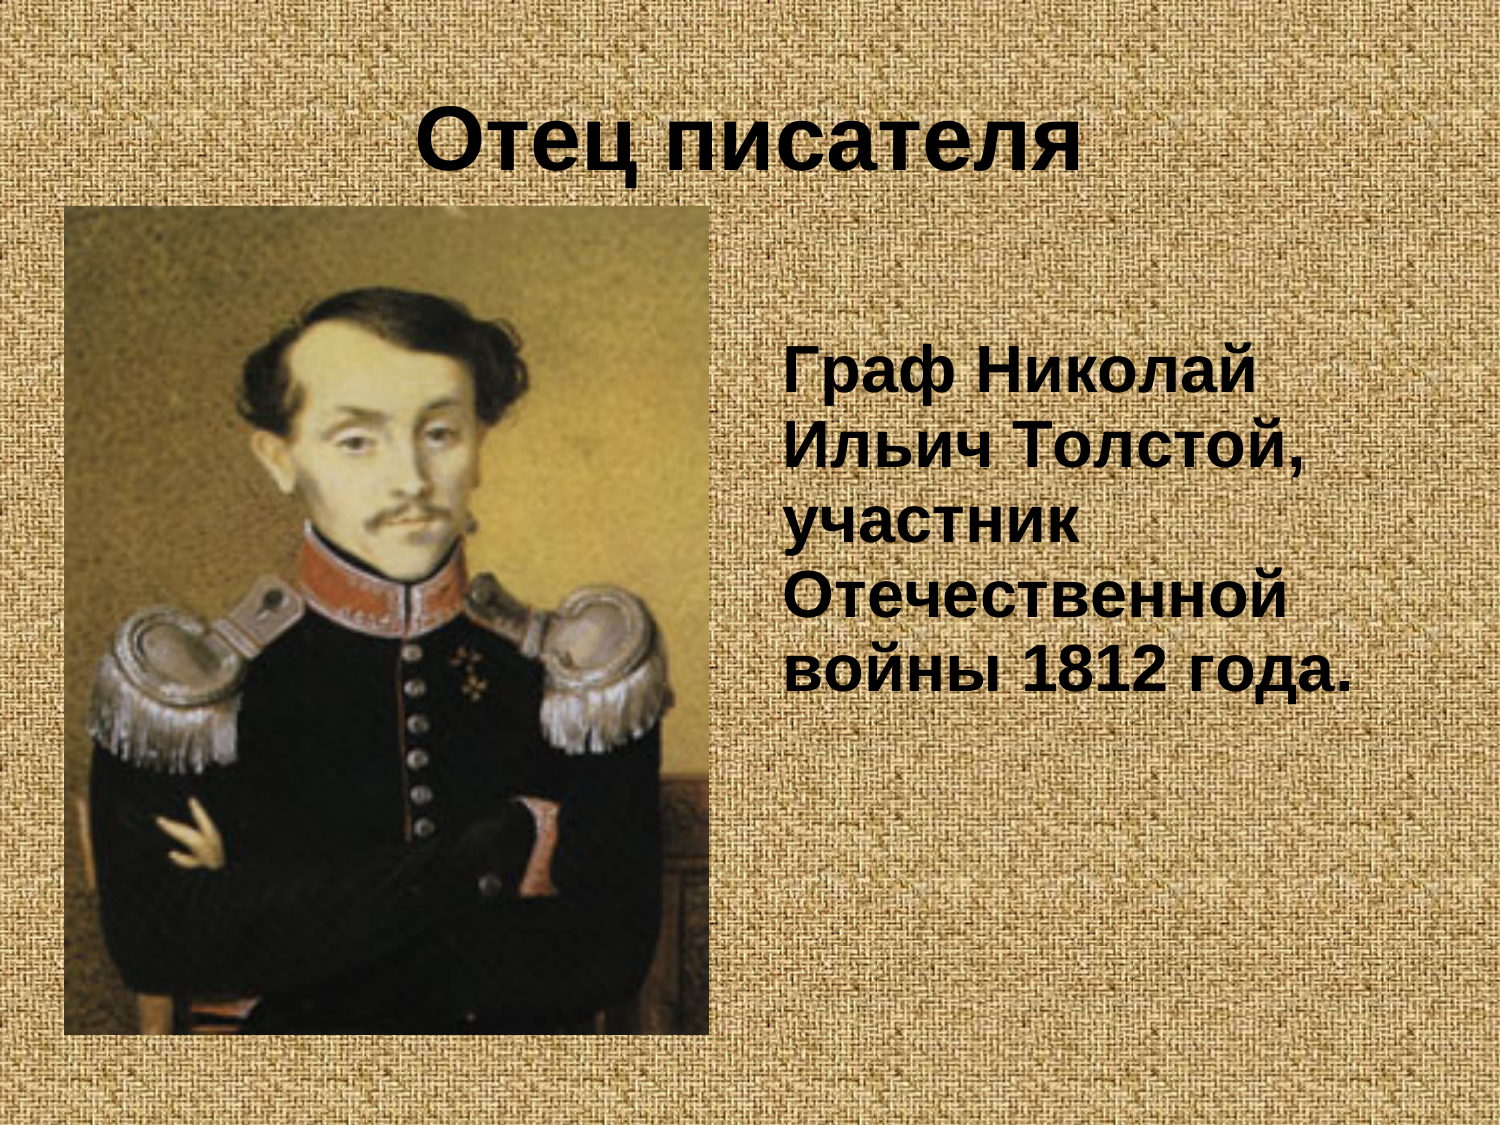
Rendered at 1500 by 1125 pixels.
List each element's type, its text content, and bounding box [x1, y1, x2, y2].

list Граф Николай Ильич Толстой, участник Отечественной войны 1812 года. [767, 324, 1418, 727]
title Отец писателя [75, 45, 1426, 233]
picture [0, 0, 1500, 1125]
